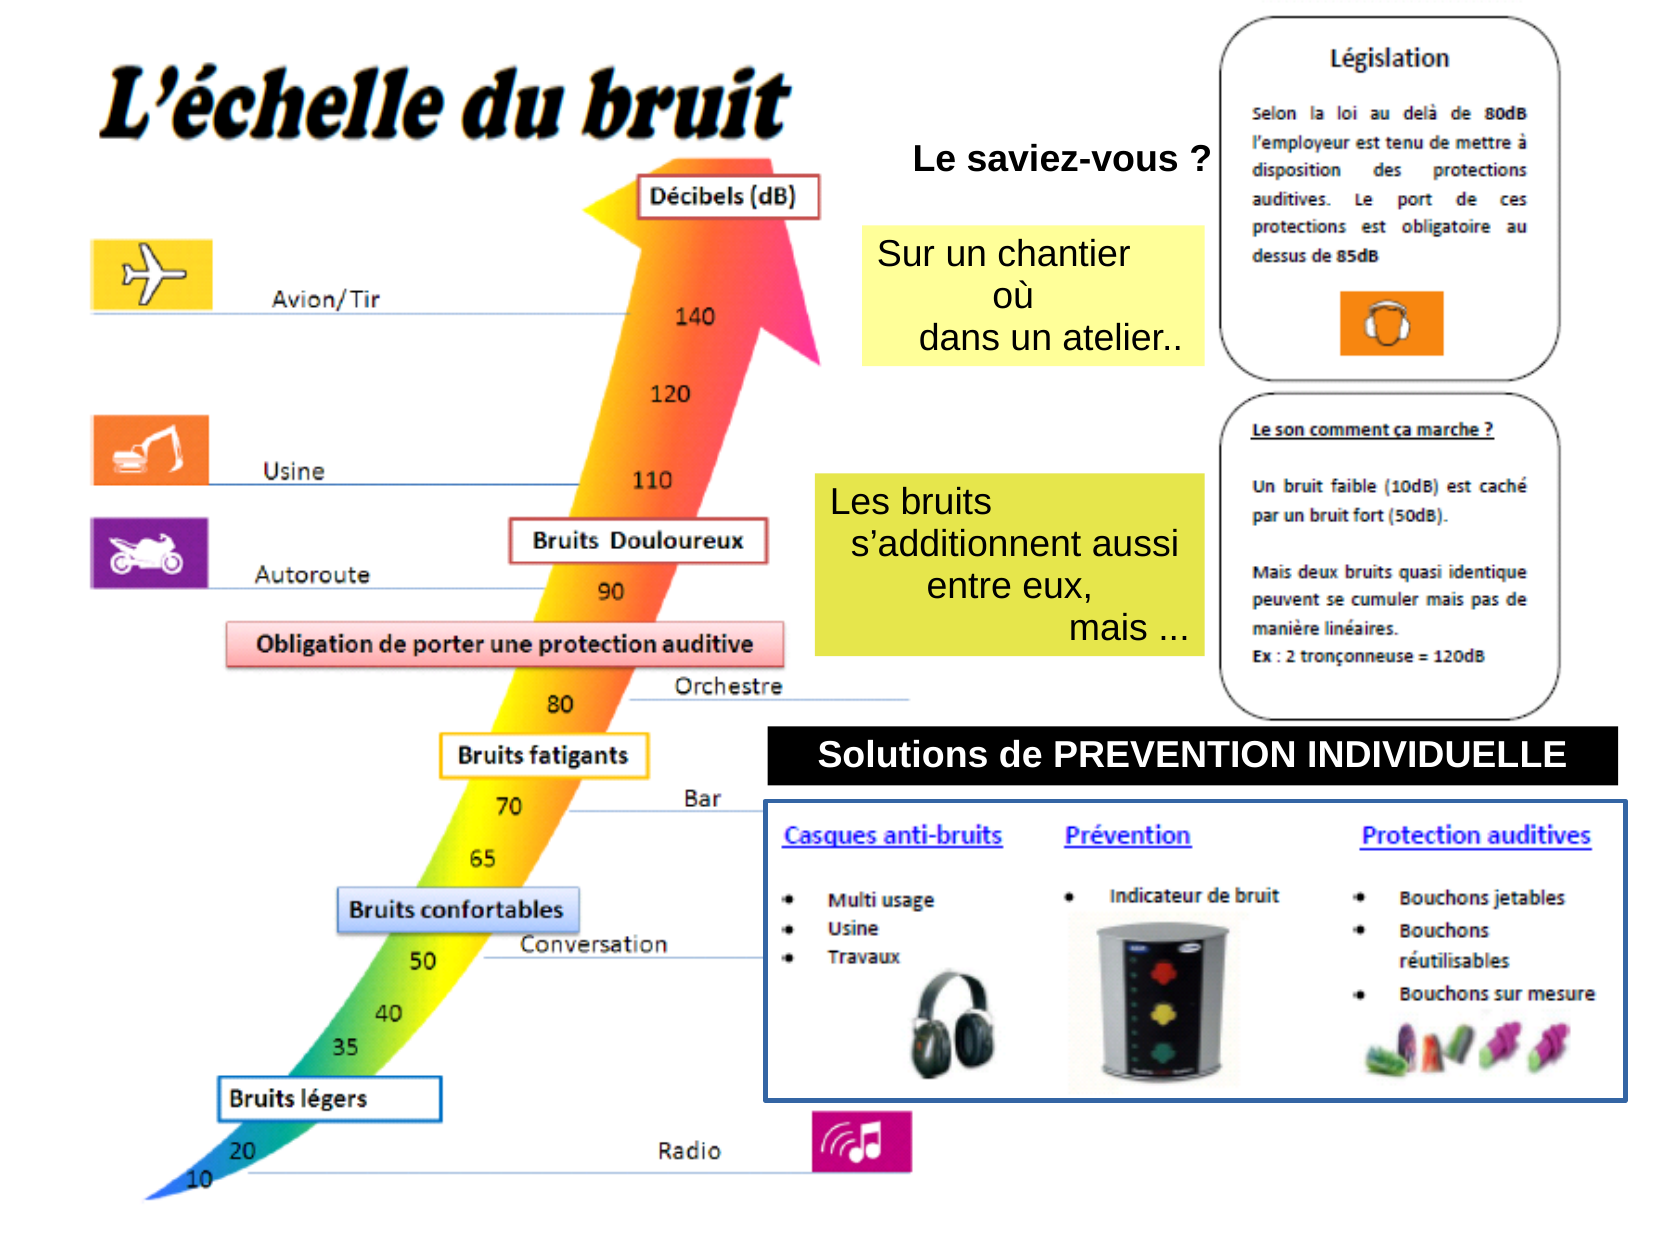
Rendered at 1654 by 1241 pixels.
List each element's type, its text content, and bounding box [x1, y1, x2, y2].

text_box Les bruits s’additionnent aussi entre eux, mais ... [814, 473, 1205, 657]
text_box Le saviez-vous ? [897, 129, 1241, 189]
picture [85, 35, 935, 1217]
picture [767, 803, 1623, 1099]
picture [1210, 0, 1571, 726]
text_box Sur un chantier où dans un atelier.. [862, 225, 1205, 367]
text_box Solutions de PREVENTION INDIVIDUELLE [767, 726, 1619, 786]
